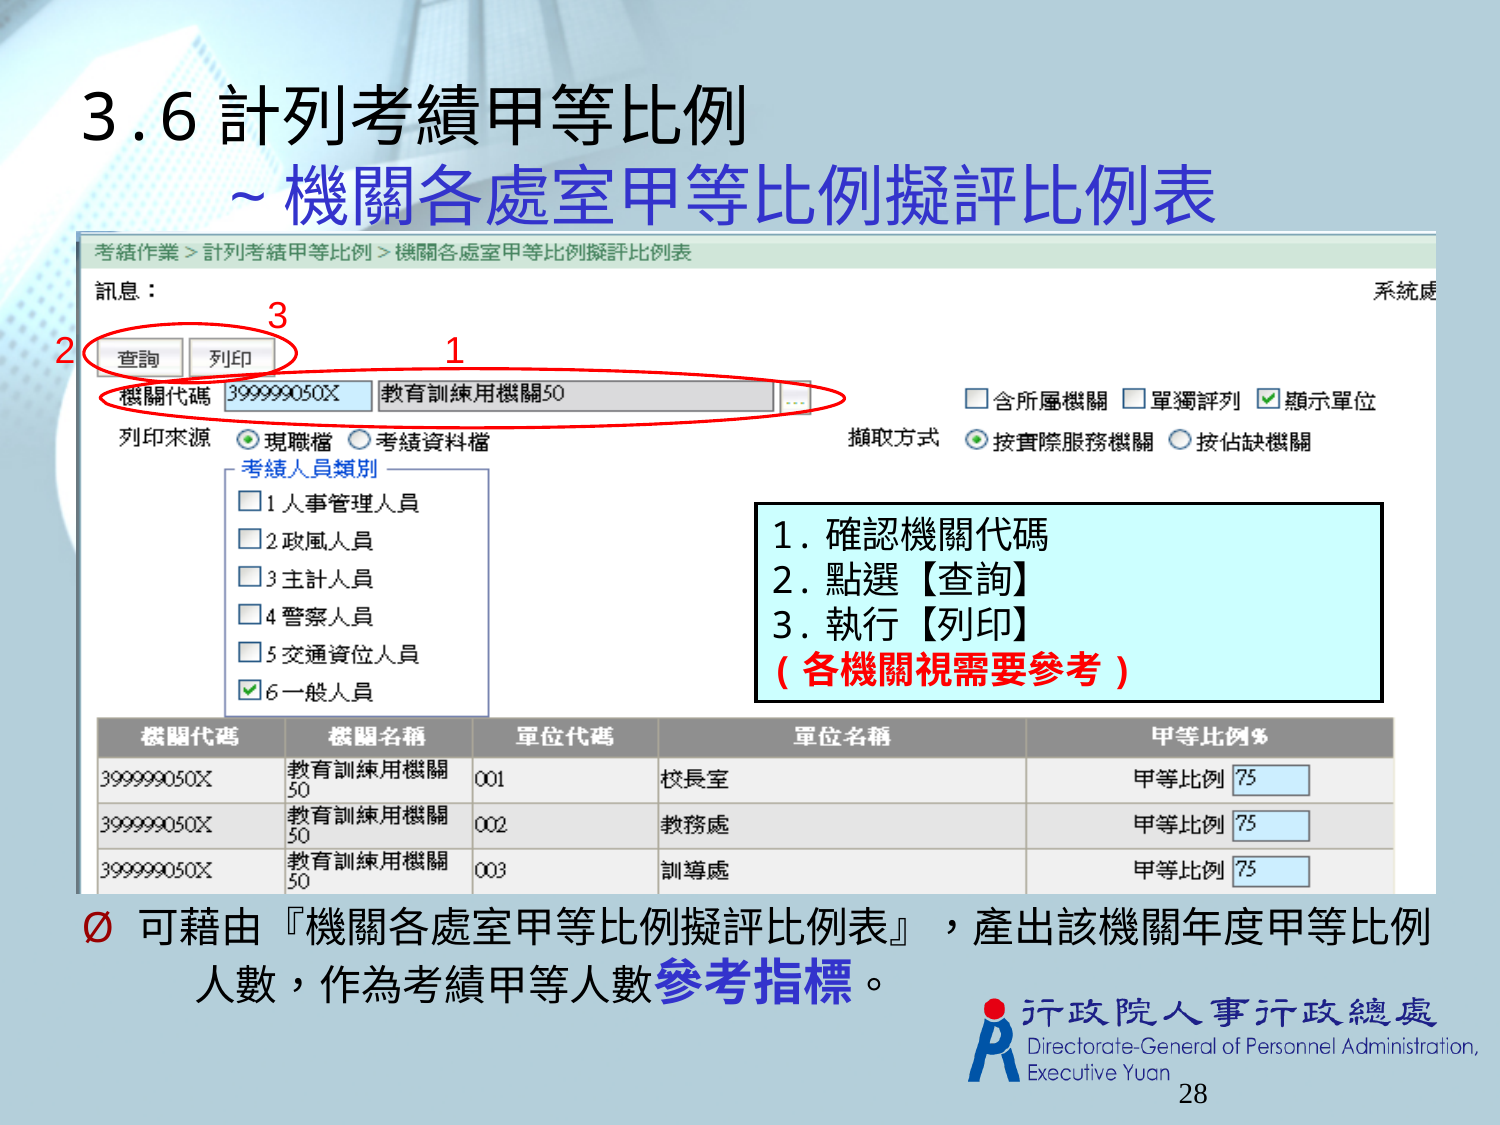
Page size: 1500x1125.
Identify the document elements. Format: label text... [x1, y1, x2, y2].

picture [103, 371, 842, 426]
text_box 1.確認機關代碼 2.點選【查詢】 3.執行【列印】 (各機關視需要參考) [755, 503, 1383, 702]
picture [76, 231, 1436, 893]
text_box 1 [430, 326, 479, 372]
text_box [1163, 1066, 1477, 1125]
text_box 3.6計列考績甲等比例 ~機關各處室甲等比例擬評比例表 [65, 66, 1435, 179]
list 可藉由『機關各處室甲等比例擬評比例表』，產出該機關年度甲等比例人數，作為考績甲等人數參考指標。 [66, 893, 1471, 1036]
text_box 3 [253, 290, 302, 336]
picture [89, 326, 294, 380]
text_box 2 [41, 326, 89, 372]
